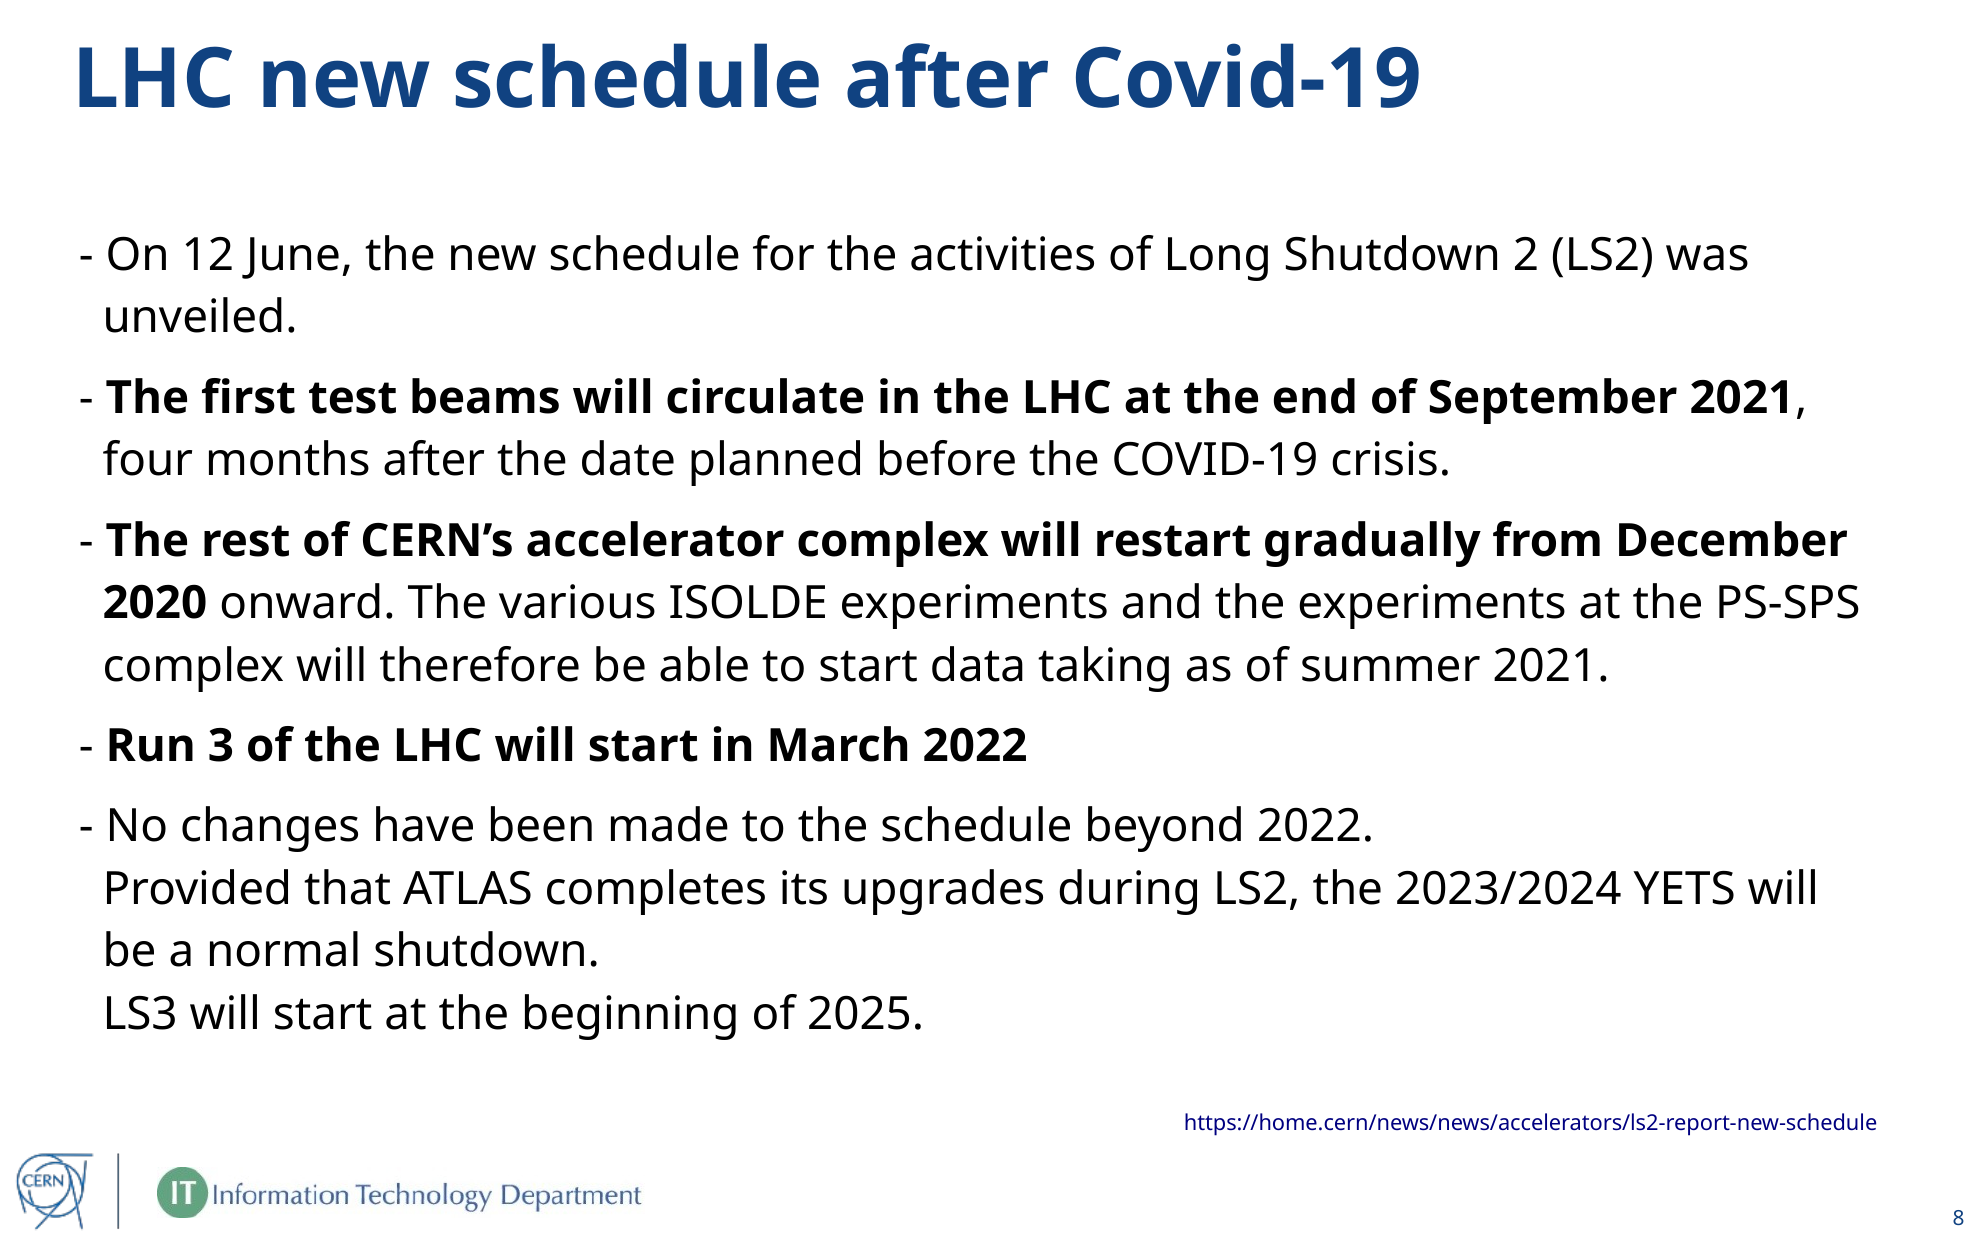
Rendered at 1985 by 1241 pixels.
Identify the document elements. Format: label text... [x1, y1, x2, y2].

text_box - On 12 June, the new schedule for the activities of Long Shutdown 2 (LS2) was unveiled. - The first test beams will circulate in the LHC at the end of September 2021, four months after the date planned before the COVID-19 crisis. - The rest of CERN’s accelerator complex will restart gradually from December 2020 onward. The various ISOLDE experiments and the experiments at the PS-SPS complex will therefore be able to start data taking as of summer 2021. - Run 3 of the LHC will start in March 2022 - No changes have been made to the schedule beyond 2022. Provided that ATLAS completes its upgrades during LS2, the 2023/2024 YETS will be a normal shutdown. LS3 will start at the beginning of 2025. https://home.cern/news/news/accelerators/ls2-report-new-schedule [64, 213, 1894, 1241]
picture [16, 1188, 64, 1236]
picture [38, 1207, 55, 1215]
title LHC new schedule after Covid-19 [72, 0, 1834, 166]
picture [19, 1188, 64, 1207]
picture [51, 1200, 64, 1215]
